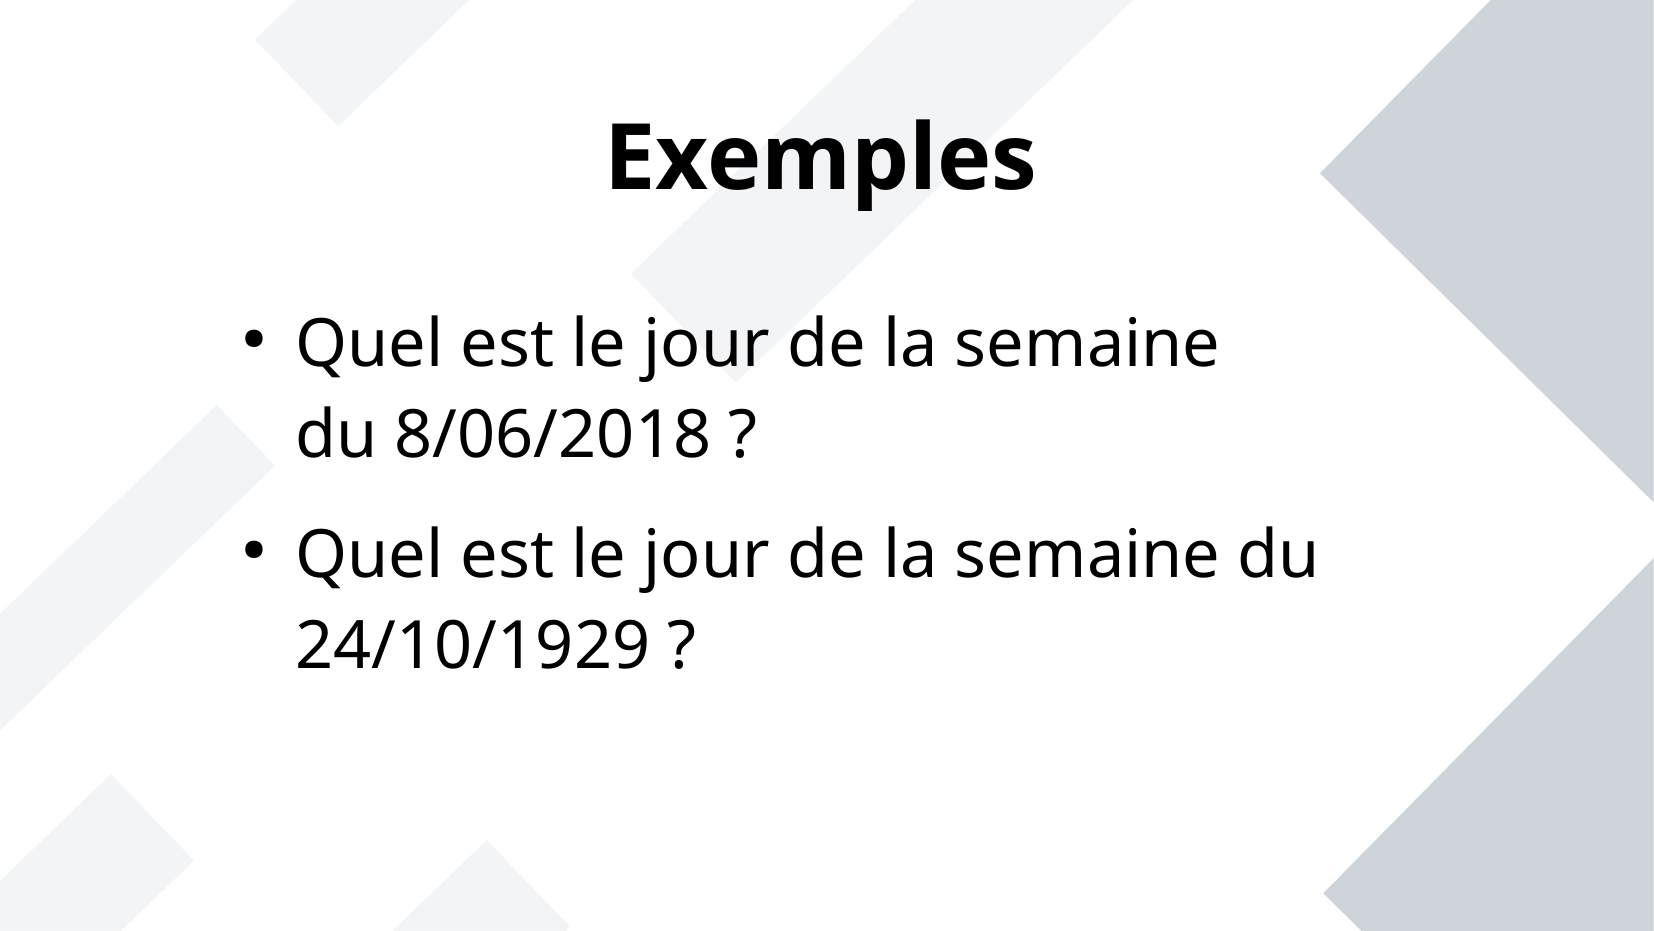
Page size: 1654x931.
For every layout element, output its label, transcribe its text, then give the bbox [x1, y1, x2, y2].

list Quel est le jour de la semaine du 8/06/2018 ? Quel est le jour de la semaine du 24/10/1929 ? [224, 295, 1388, 835]
title Exemples [76, 76, 1565, 233]
